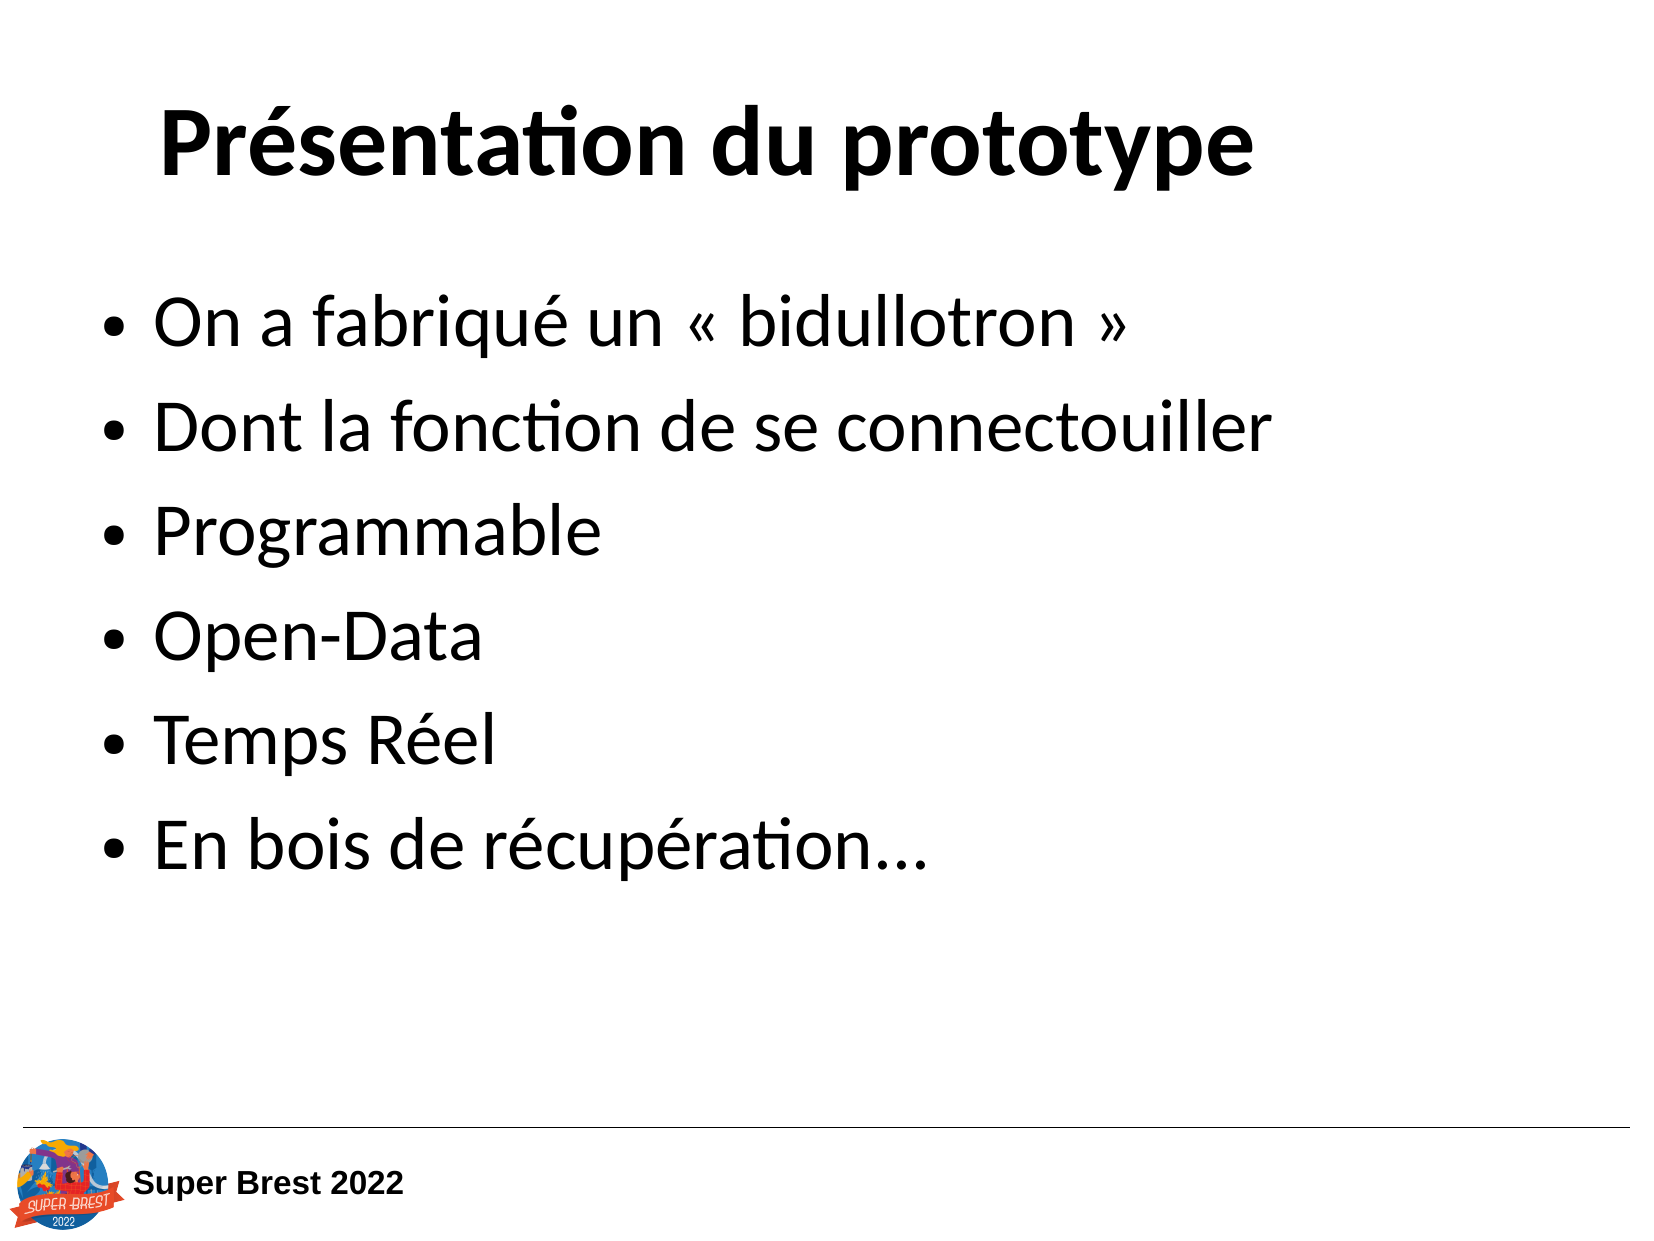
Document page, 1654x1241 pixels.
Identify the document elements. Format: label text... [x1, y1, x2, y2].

text_box Super Brest 2022 [125, 1157, 1040, 1210]
title Présentation du prototype [11, 47, 1347, 255]
picture [9, 1139, 125, 1230]
list On a fabriqué un « bidullotron » Dont la fonction de se connectouiller Programmable Open-Data Temps Réel En bois de récupération... [82, 290, 1571, 1109]
